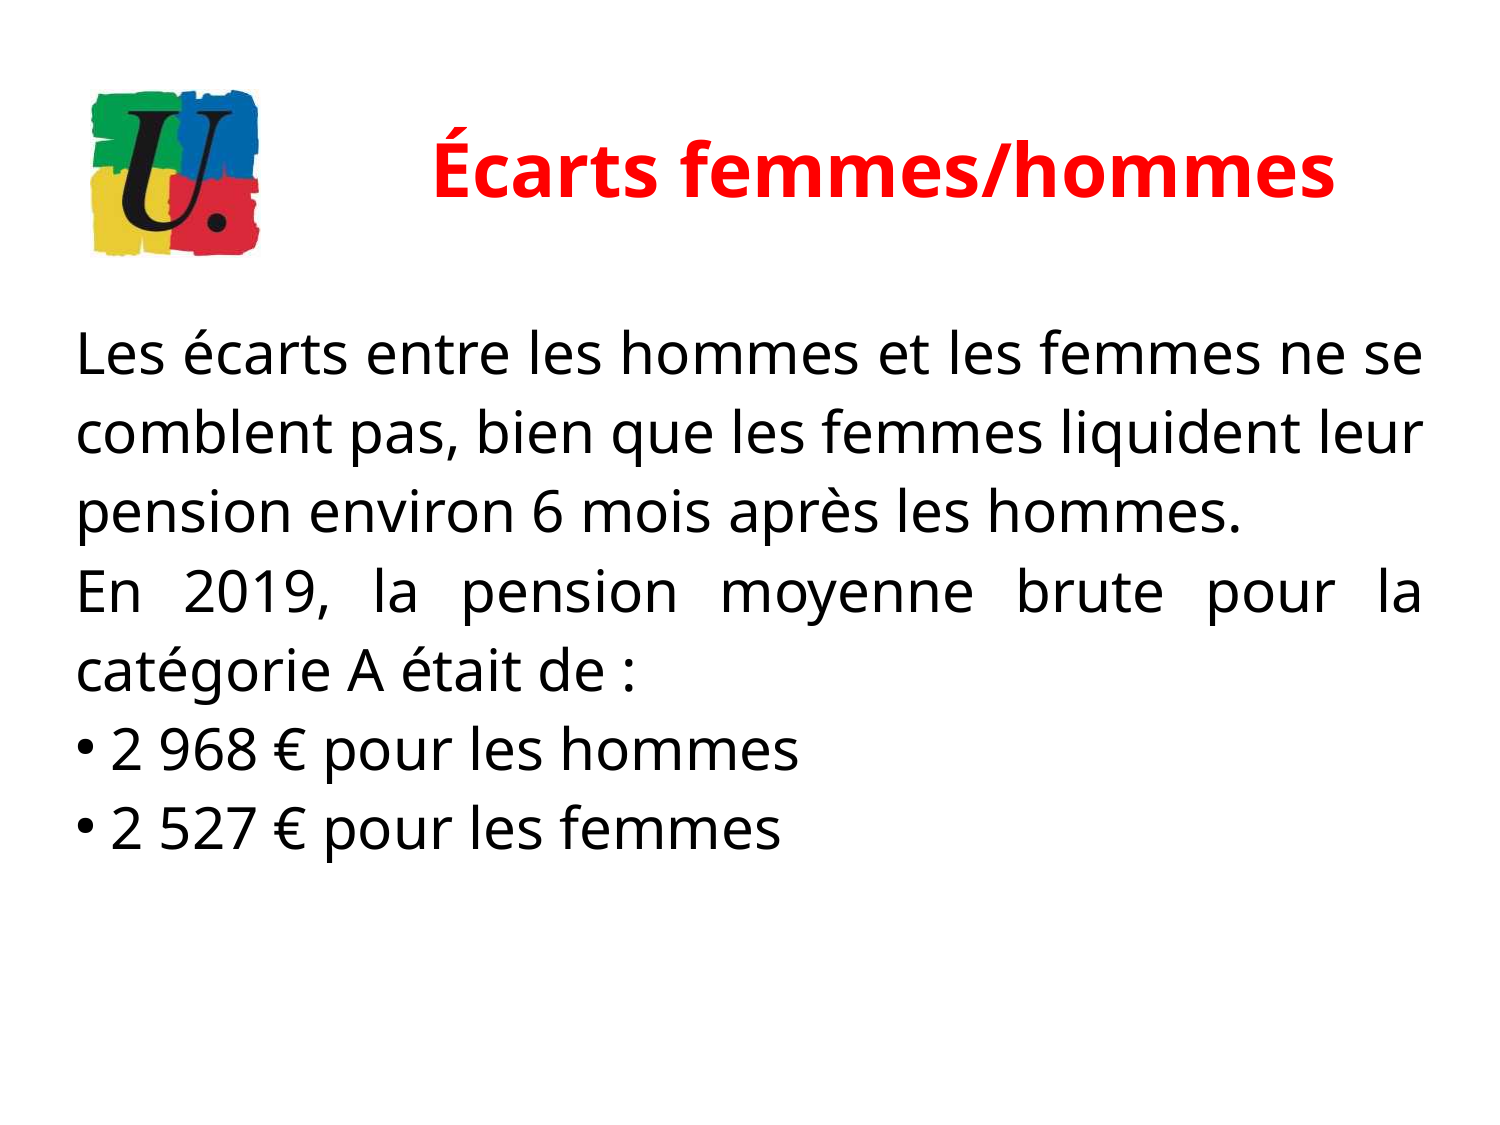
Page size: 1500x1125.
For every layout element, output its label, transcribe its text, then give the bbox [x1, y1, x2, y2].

subtitle Les écarts entre les hommes et les femmes ne se comblent pas, bien que les femmes liquident leur pension environ 6 mois après les hommes. En 2019, la pension moyenne brute pour la catégorie A était de : 2 968 € pour les hommes 2 527 € pour les femmes [75, 263, 1425, 916]
title Écarts femmes/hommes [307, 74, 1461, 263]
picture [90, 89, 261, 258]
